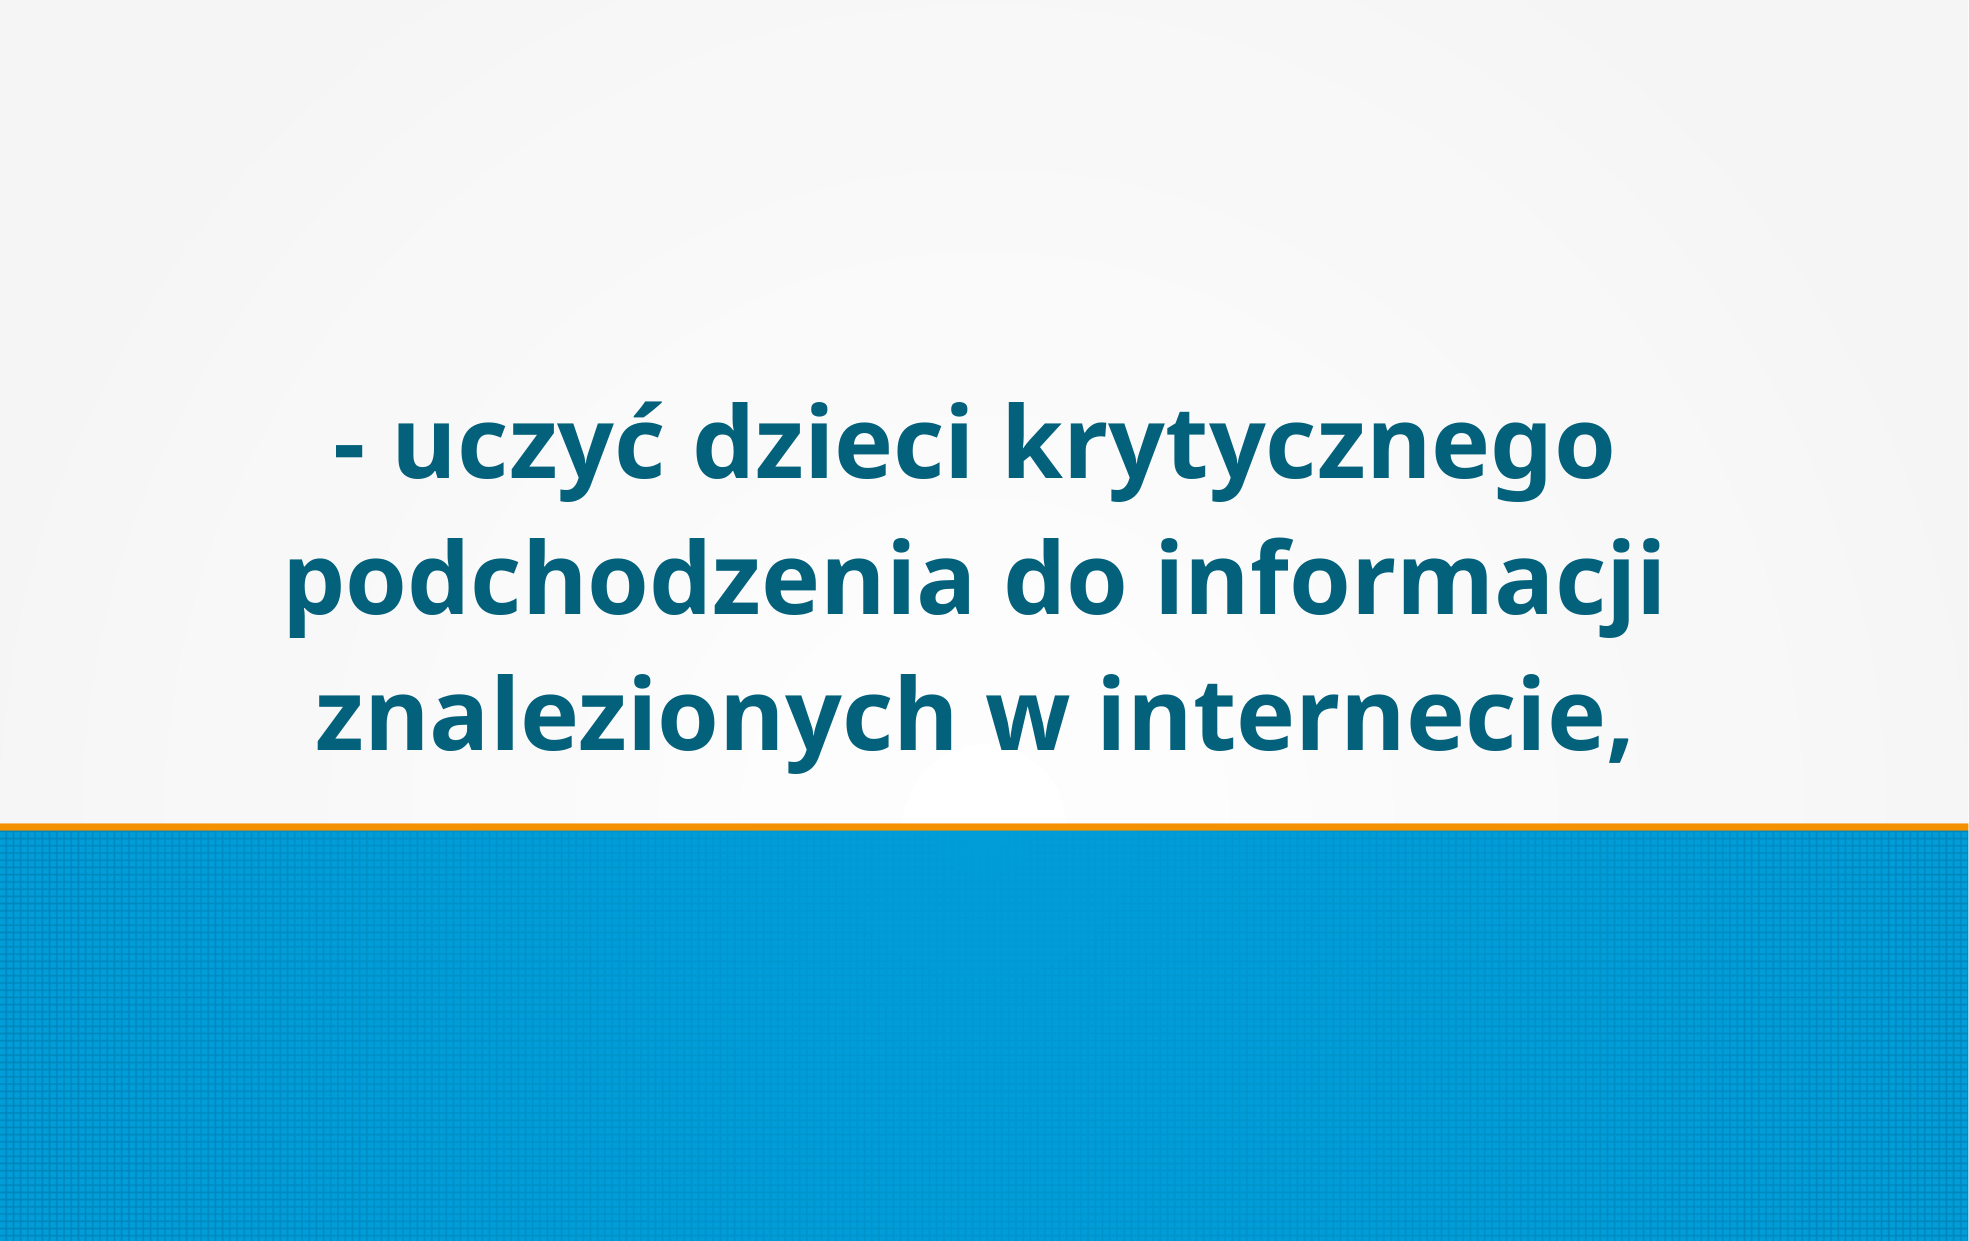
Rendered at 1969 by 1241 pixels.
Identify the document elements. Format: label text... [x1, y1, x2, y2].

title - uczyć dzieci krytycznego podchodzenia do informacji znalezionych w internecie, [90, 49, 1862, 781]
picture [0, 0, 1969, 830]
